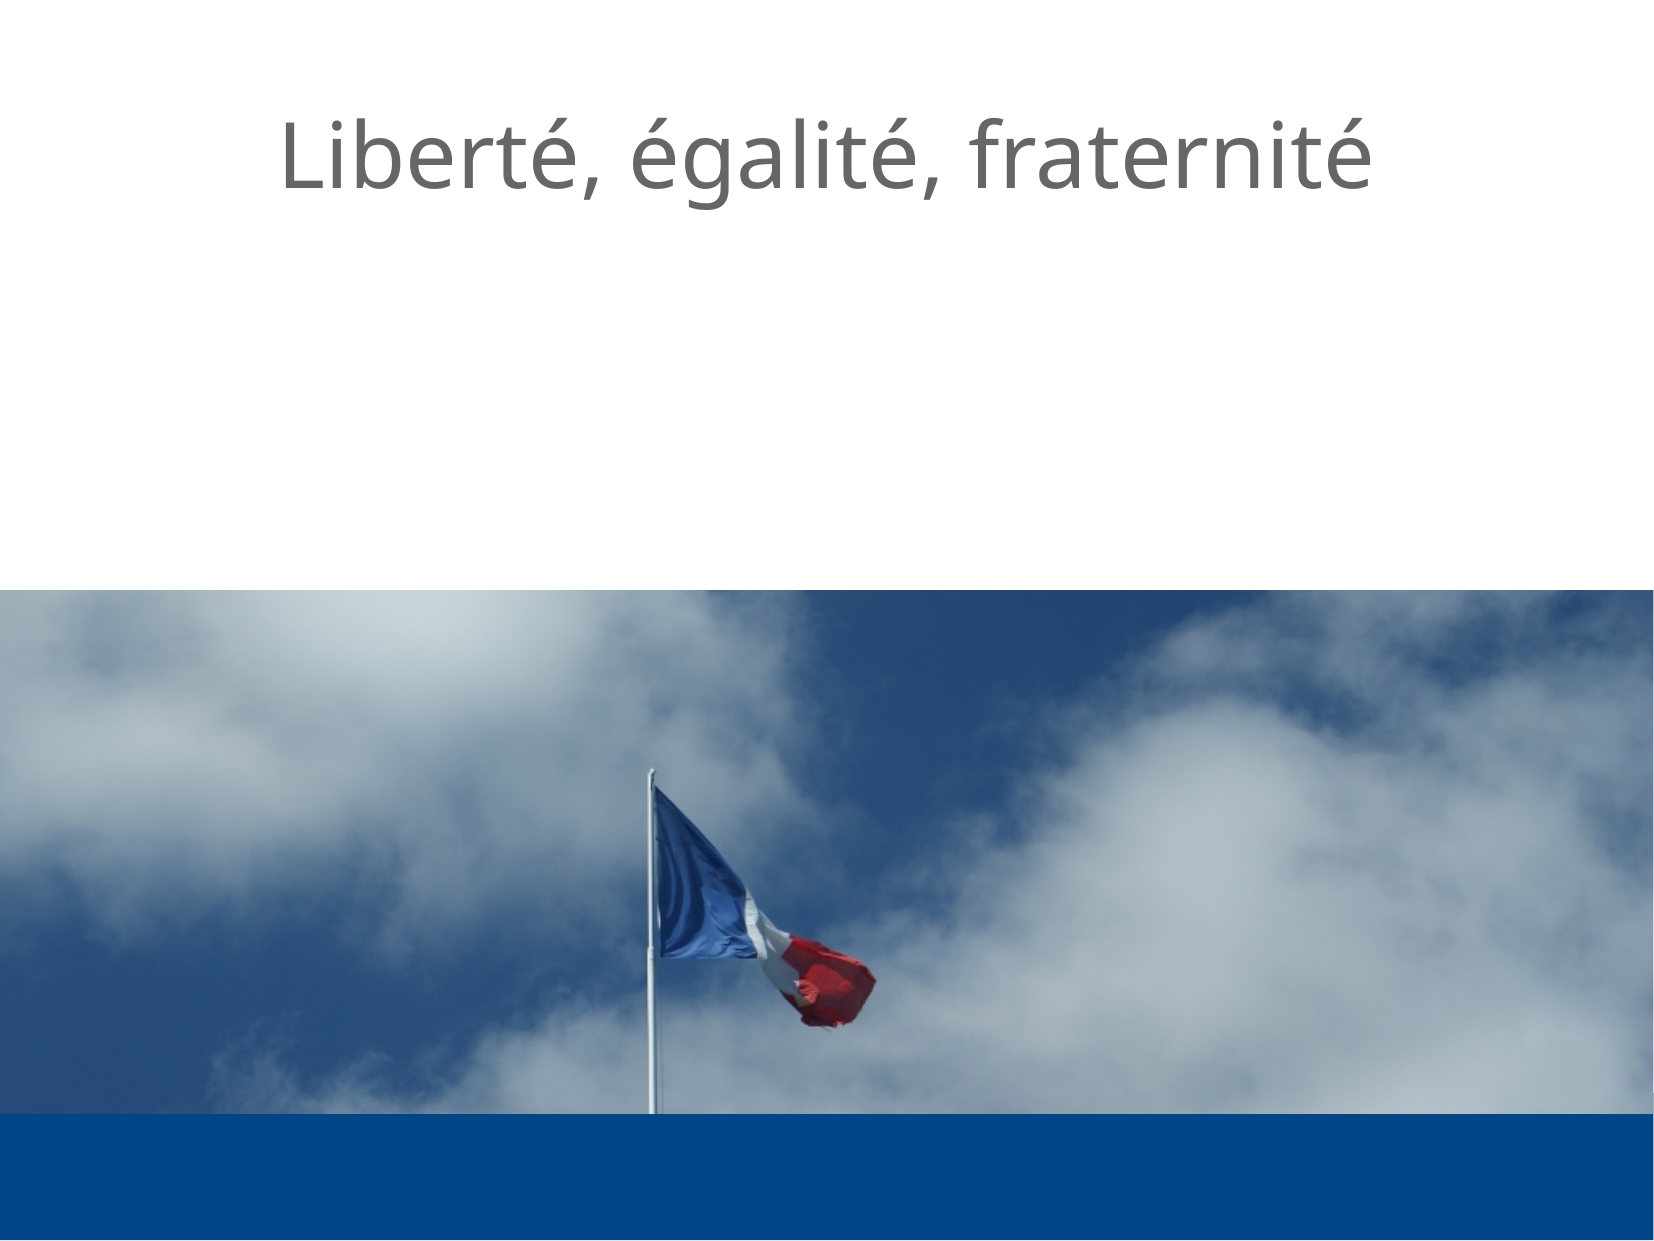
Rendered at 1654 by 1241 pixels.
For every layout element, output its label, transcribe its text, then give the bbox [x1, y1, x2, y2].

picture [0, 590, 1654, 1114]
title Liberté, égalité, fraternité [82, 56, 1571, 250]
